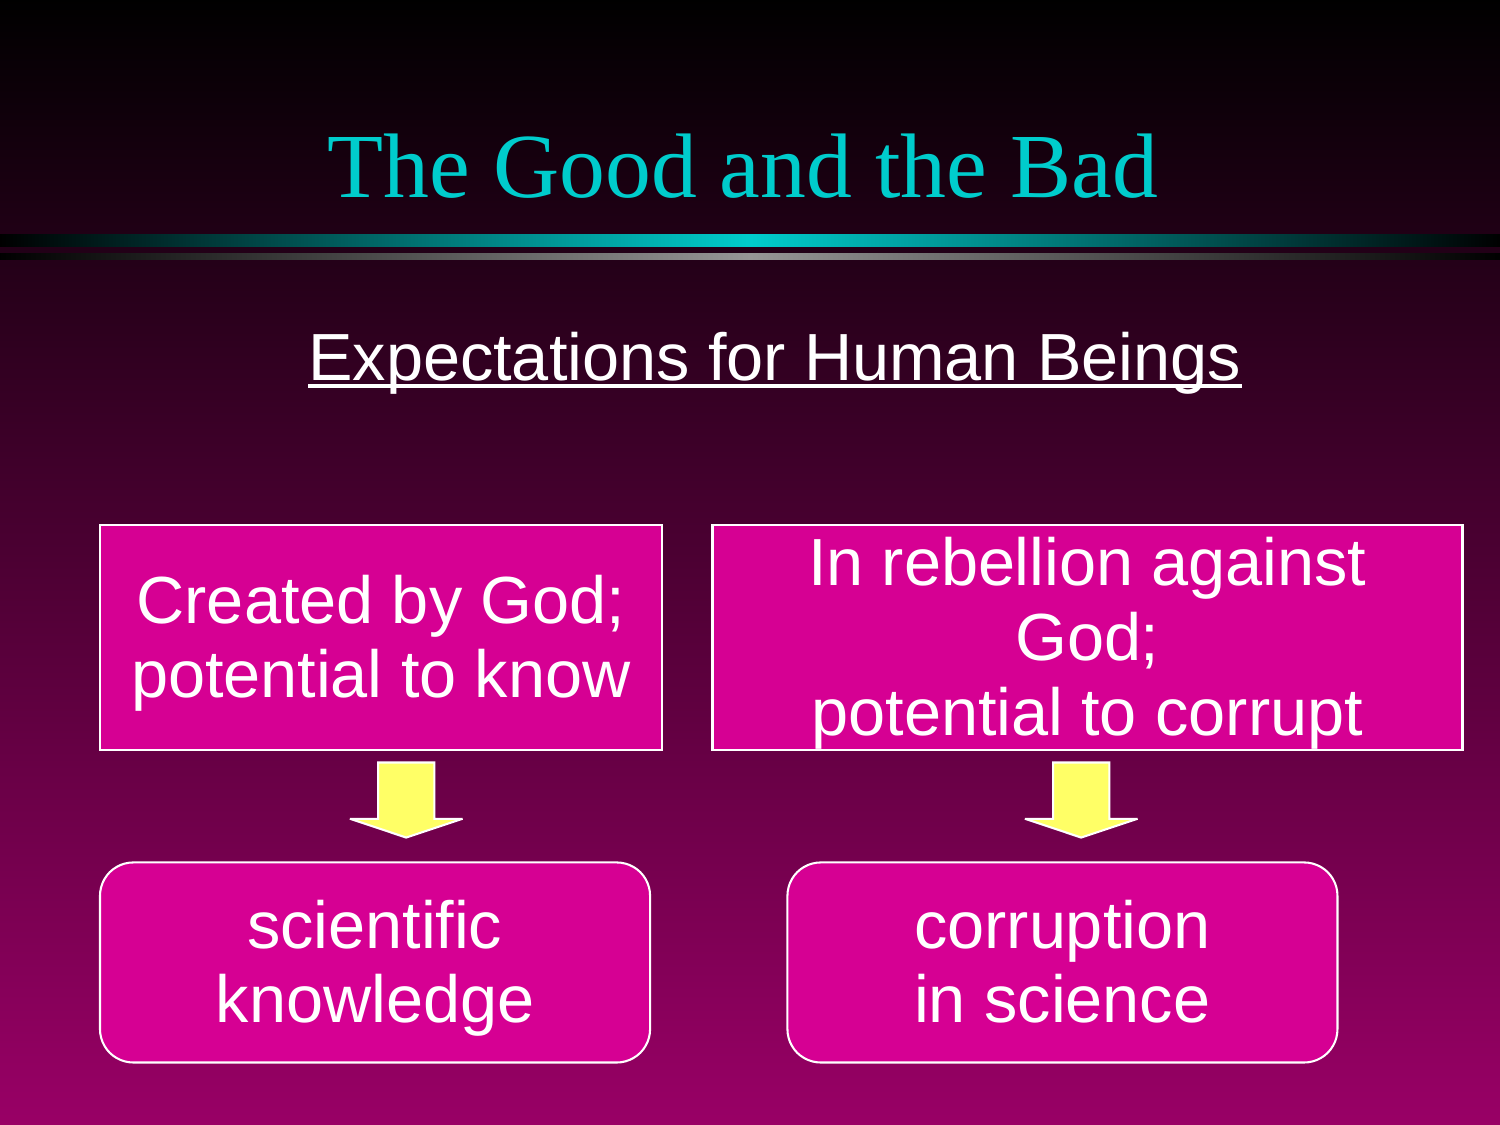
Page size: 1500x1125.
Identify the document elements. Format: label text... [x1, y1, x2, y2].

text_box corruption in science [787, 862, 1338, 1063]
text_box scientific knowledge [99, 862, 651, 1063]
text_box [1024, 762, 1138, 838]
text_box Expectations for Human Beings [293, 312, 1257, 403]
text_box In rebellion against God; potential to corrupt [712, 525, 1463, 751]
text_box Created by God; potential to know [99, 525, 663, 751]
title The Good and the Bad [99, 37, 1388, 225]
text_box [349, 762, 463, 838]
